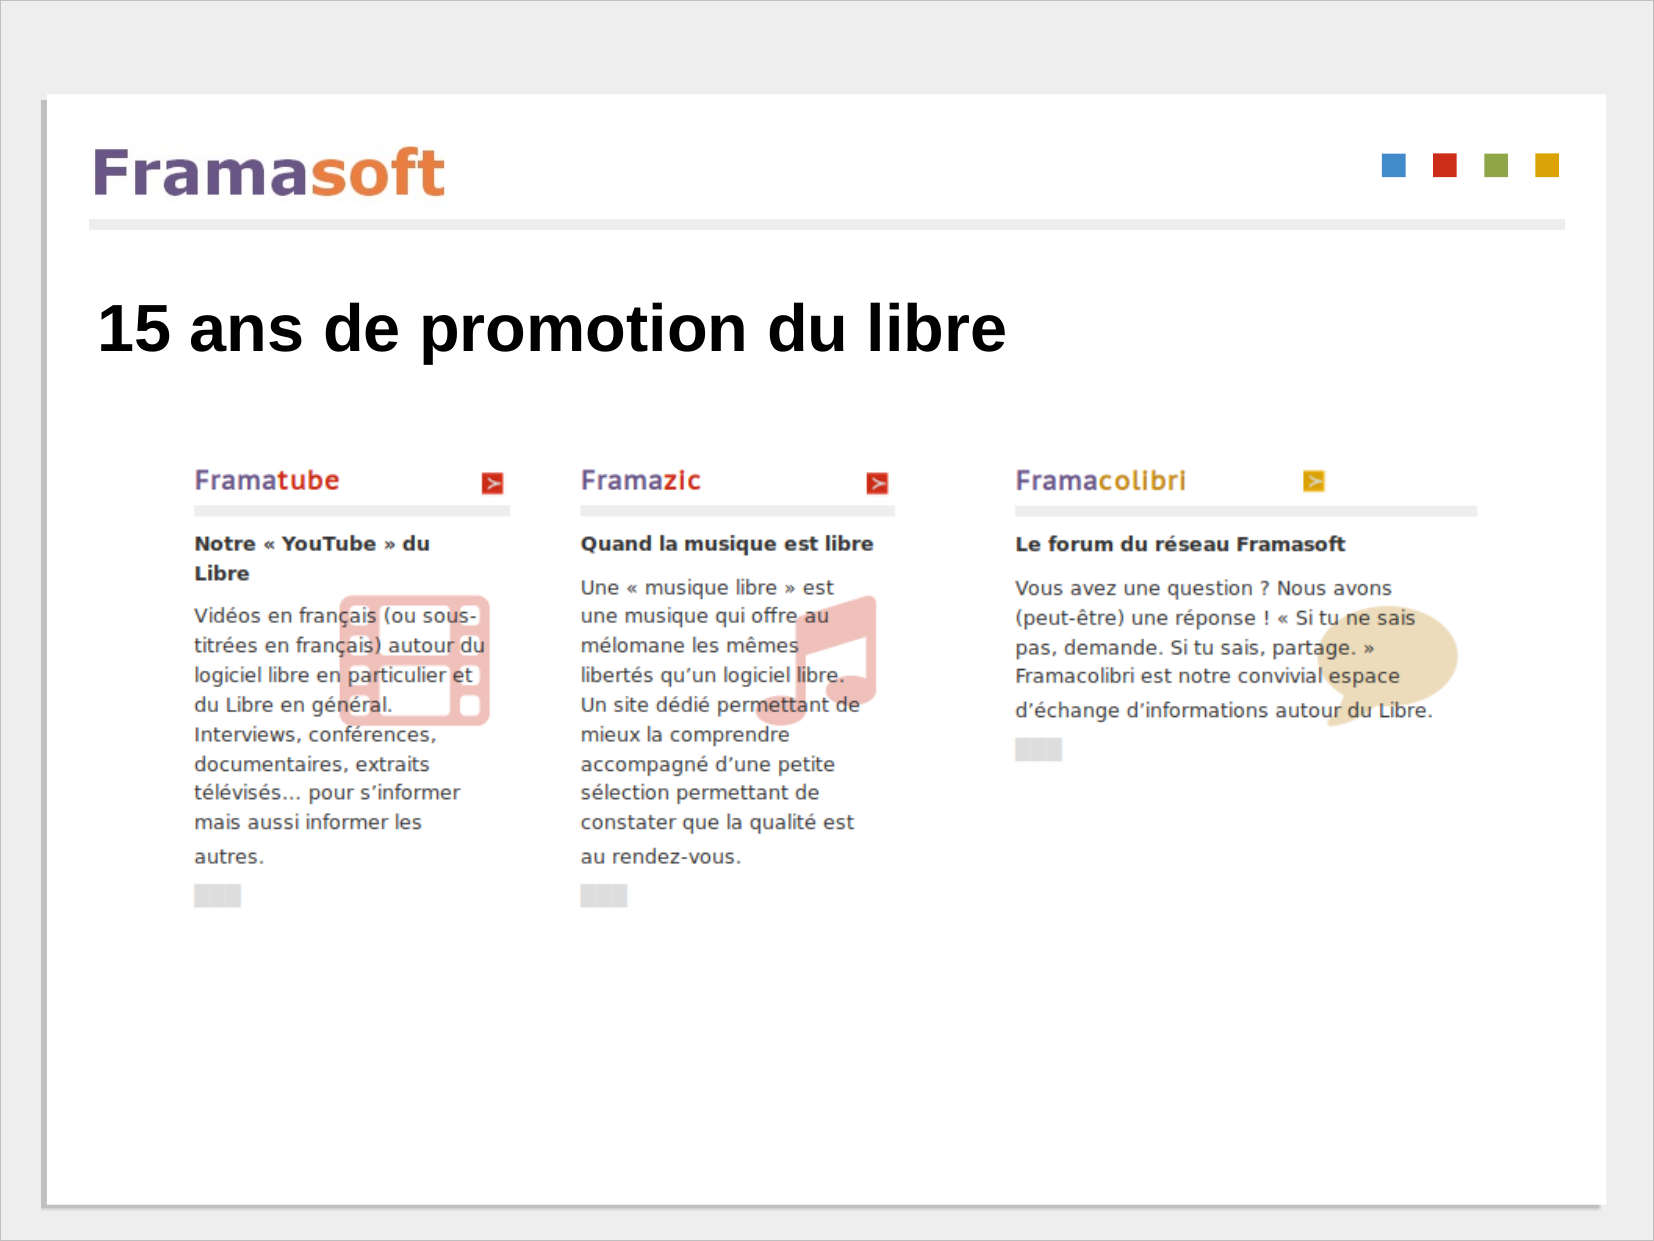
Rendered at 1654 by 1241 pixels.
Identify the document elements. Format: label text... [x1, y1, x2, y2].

text_box [0, 0, 1654, 1241]
picture [54, 104, 508, 225]
text_box 15 ans de promotion du libre [82, 283, 1501, 374]
picture [171, 454, 914, 918]
picture [1003, 448, 1490, 785]
